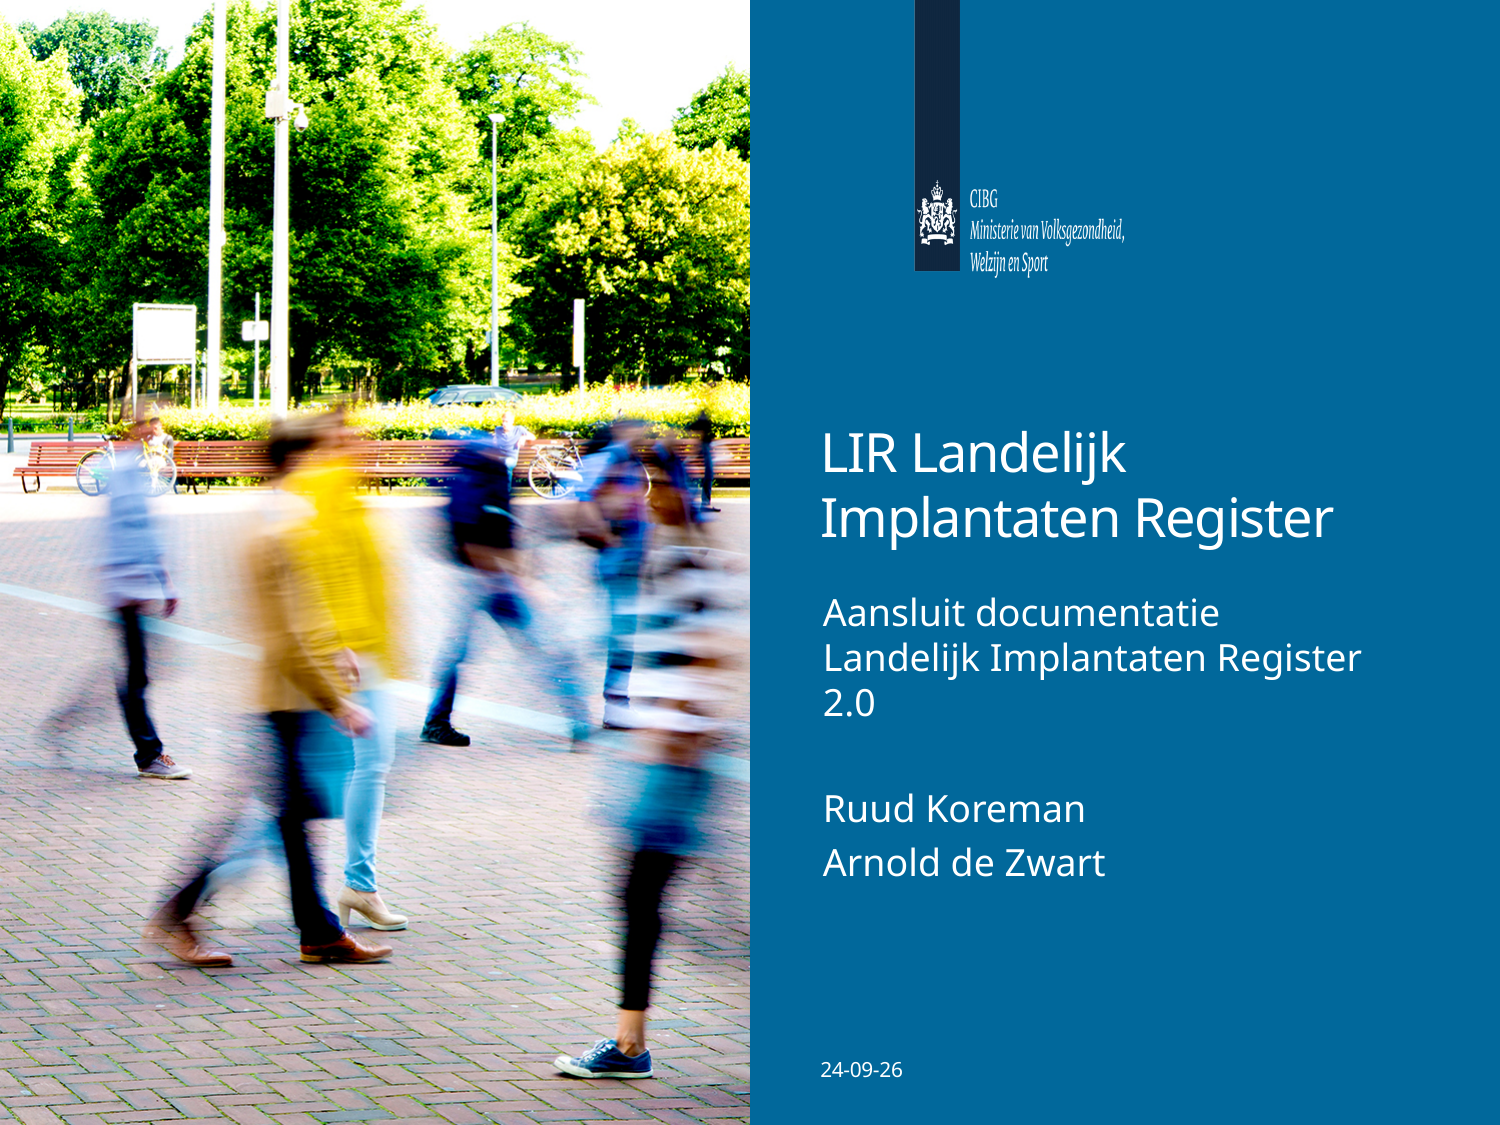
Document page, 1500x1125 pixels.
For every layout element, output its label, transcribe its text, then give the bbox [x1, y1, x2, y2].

title LIR Landelijk Implantaten Register [805, 410, 1397, 566]
text_box 29-4-2019 [805, 1041, 1397, 1101]
list Aansluit documentatie Landelijk Implantaten Register 2.0 Ruud Koreman Arnold de Zwart [807, 580, 1399, 1025]
